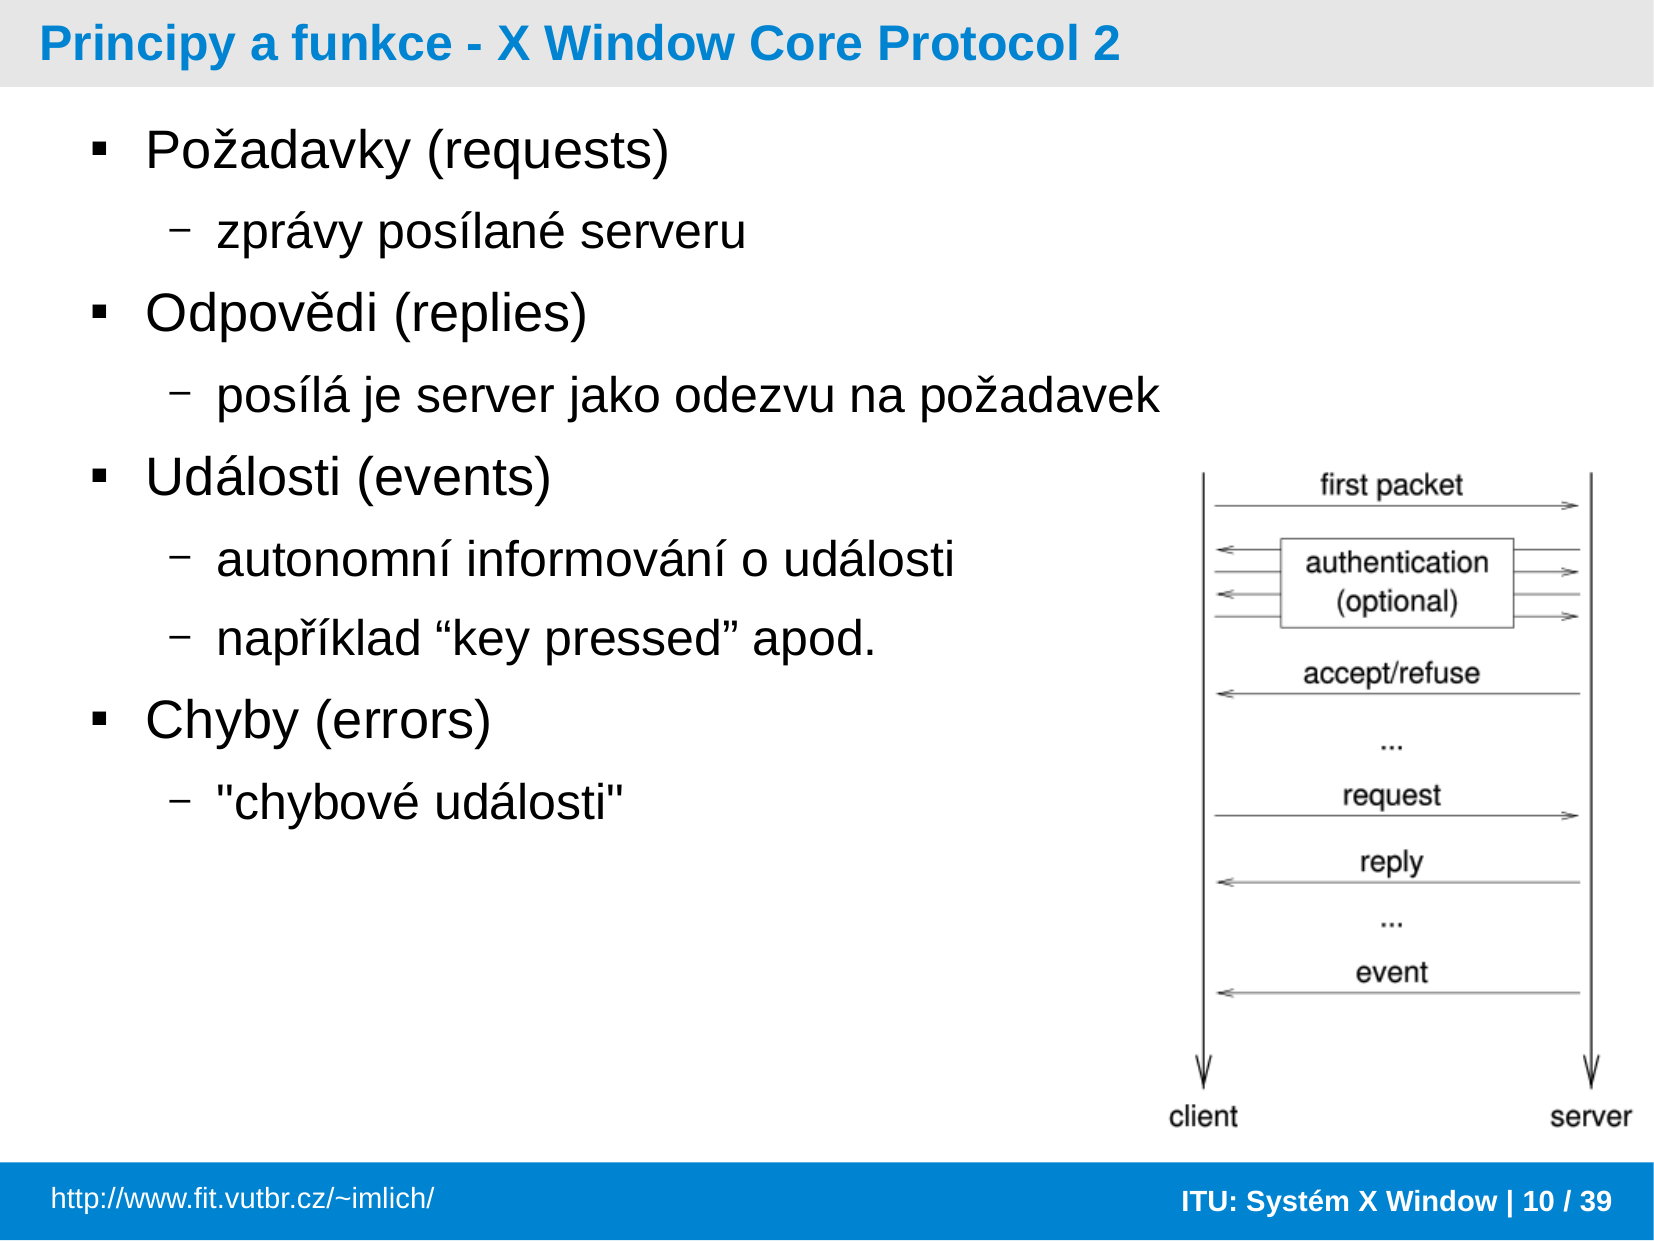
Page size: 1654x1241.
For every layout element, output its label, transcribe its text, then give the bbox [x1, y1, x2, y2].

title Principy a funkce - X Window Core Protocol 2 [39, 0, 1615, 148]
list Požadavky (requests) zprávy posílané serveru Odpovědi (replies) posílá je server jako odezvu na požadavek Události (events) autonomní informování o události například “key pressed” apod. Chyby (errors) "chybové události" [75, 119, 1564, 1111]
picture [1147, 449, 1654, 1139]
